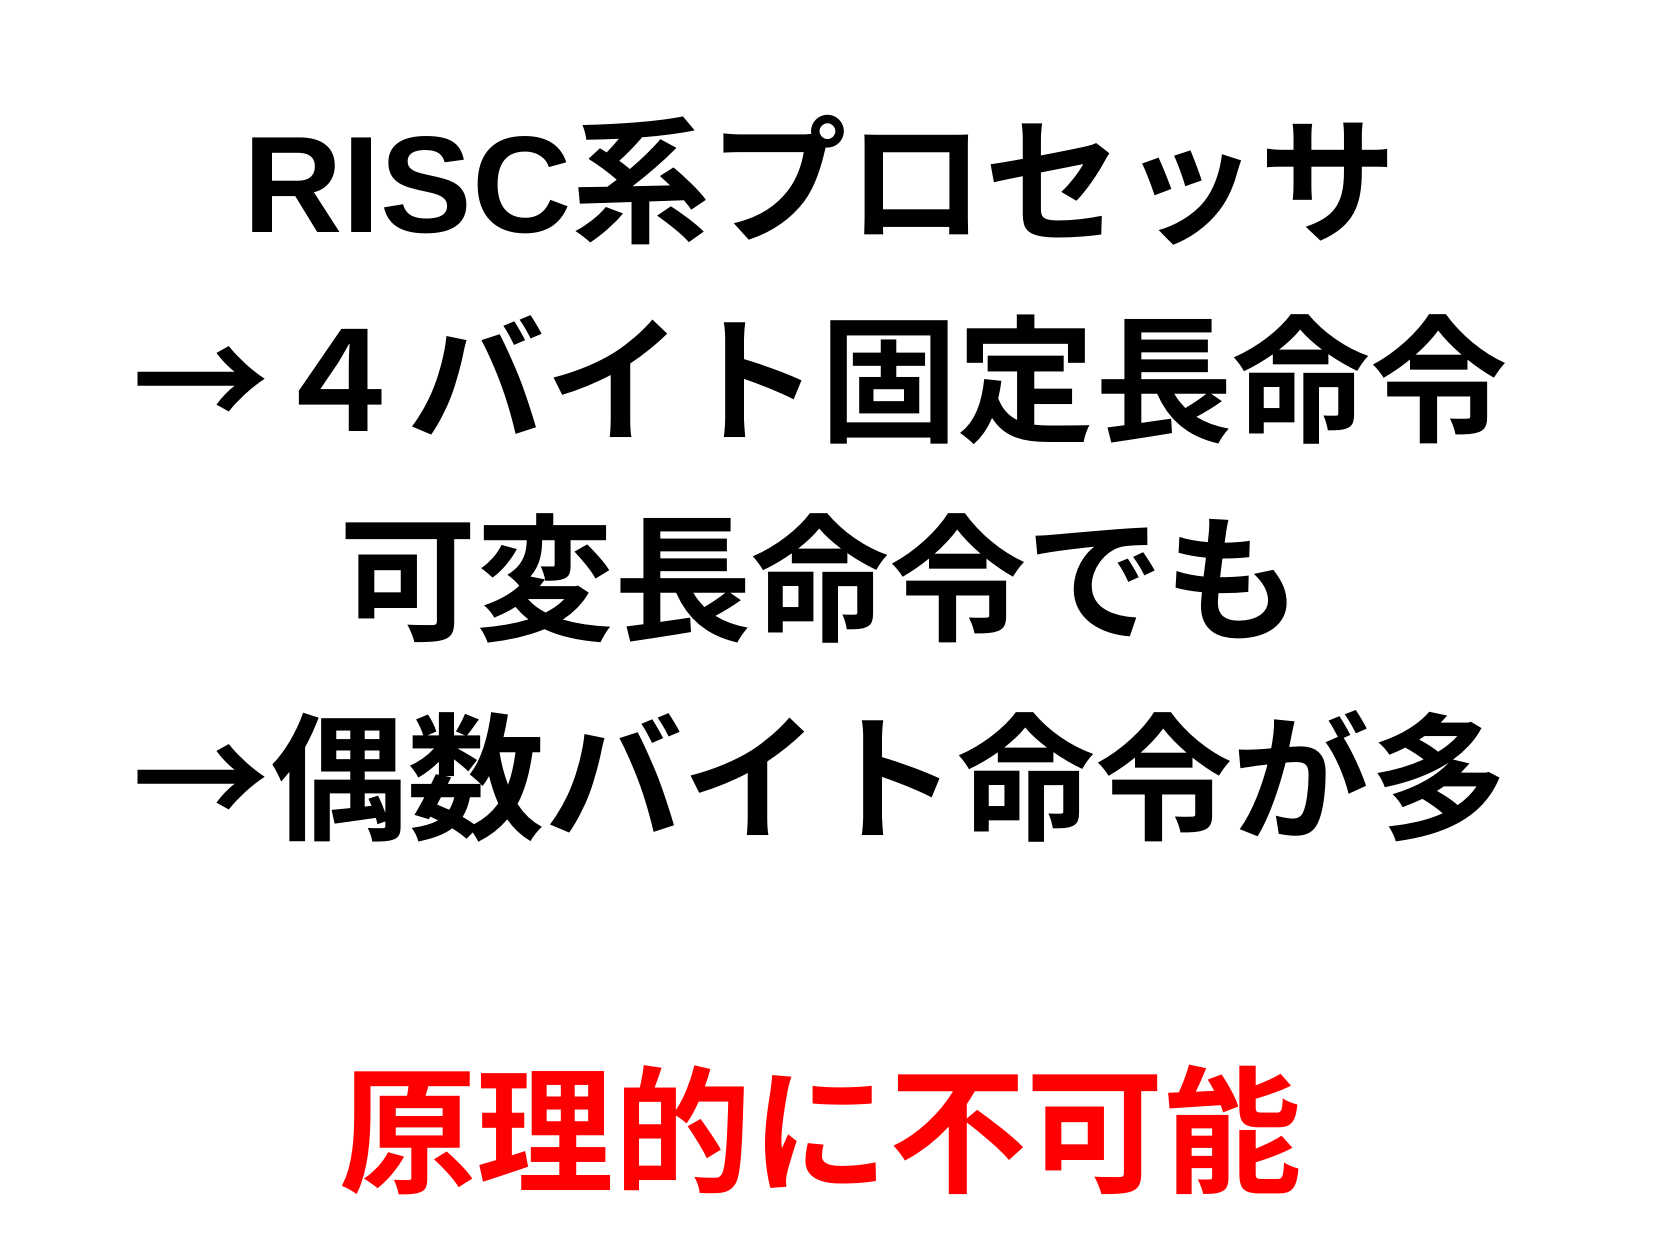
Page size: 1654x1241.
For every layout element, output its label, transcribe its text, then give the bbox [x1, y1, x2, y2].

text_box RISC系プロセッサ →４バイト固定長命令 可変長命令でも →偶数バイト命令が多 原理的に不可能 [118, 65, 1504, 975]
